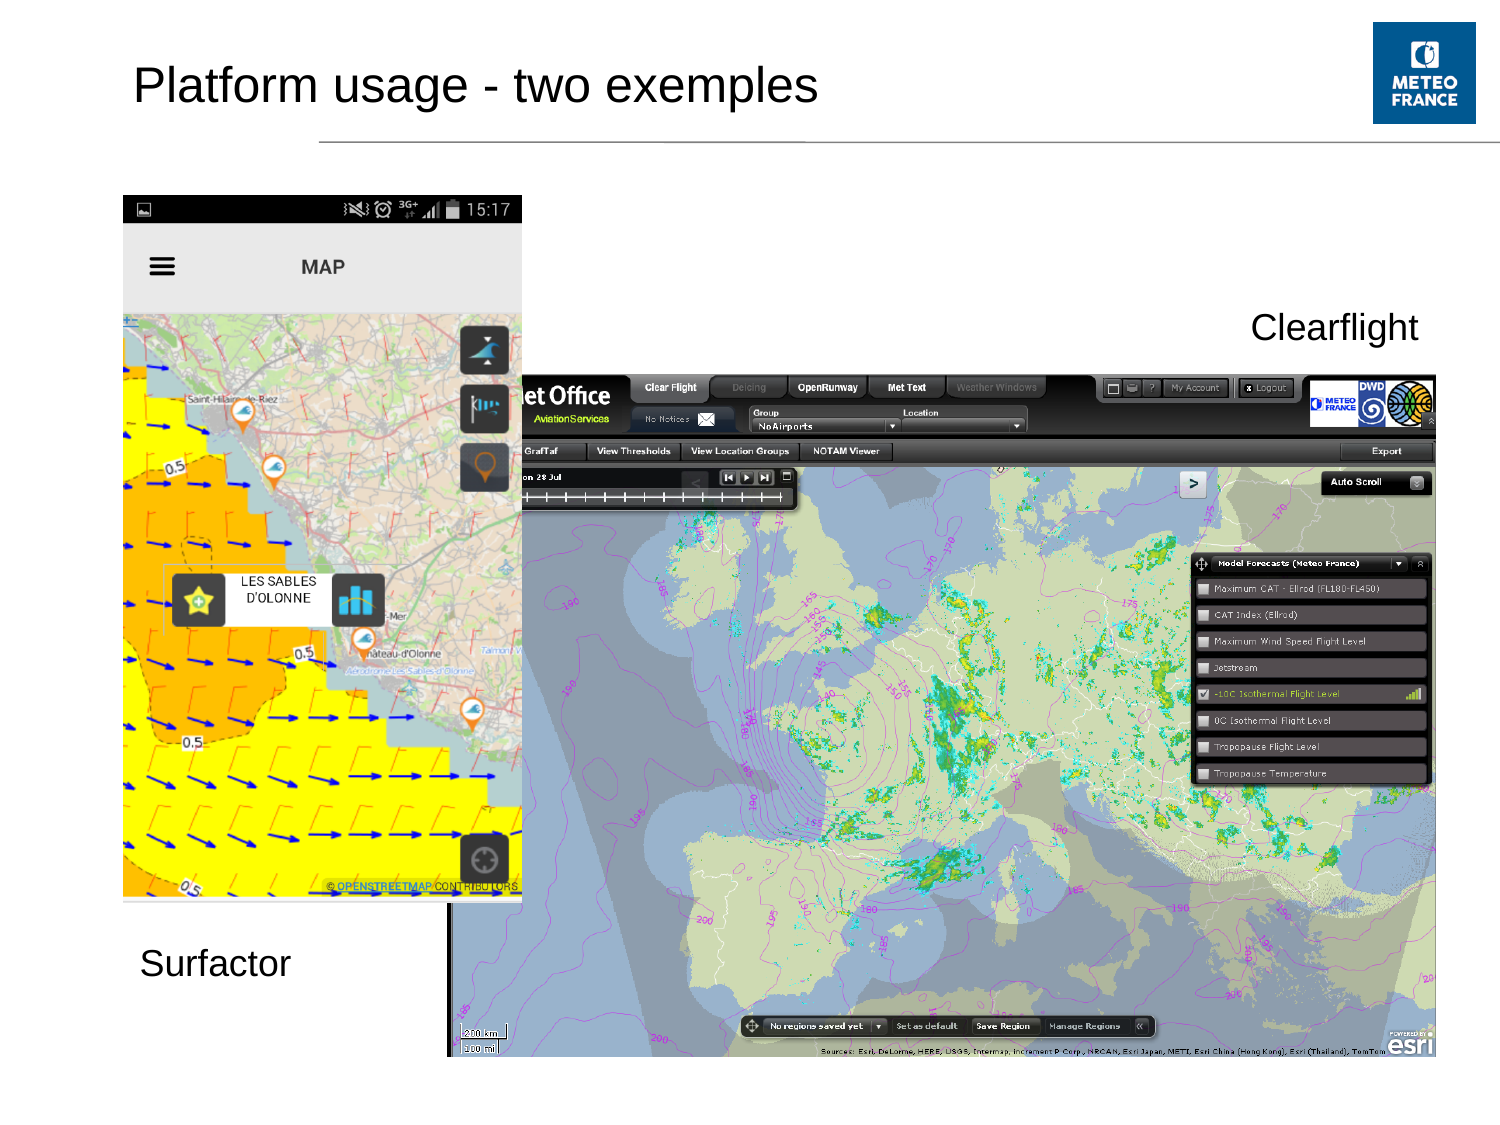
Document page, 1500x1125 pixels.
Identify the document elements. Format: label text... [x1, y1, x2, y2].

text_box Clearflight [1235, 295, 1434, 356]
picture [123, 195, 1436, 1057]
title Platform usage - two exemples [118, 49, 1235, 124]
text_box Surfactor [124, 931, 307, 992]
picture [1373, 22, 1476, 124]
